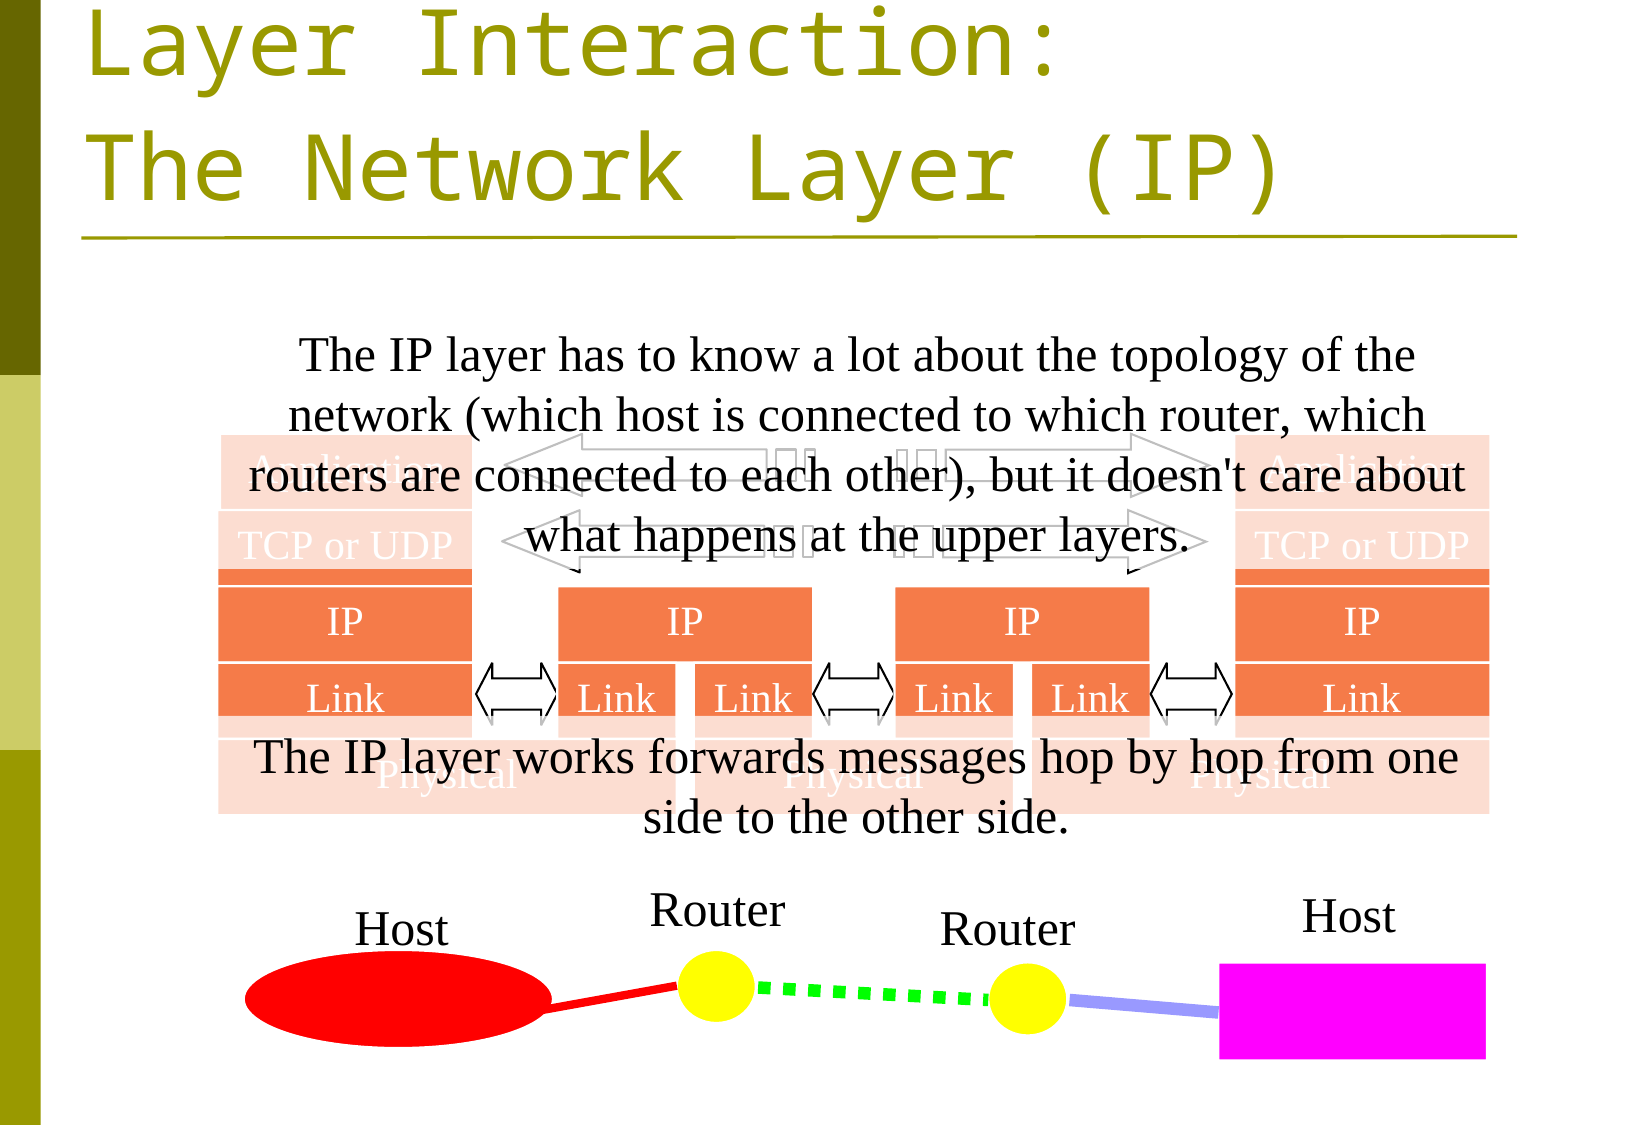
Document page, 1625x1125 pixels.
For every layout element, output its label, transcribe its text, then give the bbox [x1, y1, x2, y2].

text_box IP [1328, 586, 1396, 652]
title Layer Interaction: The Network Layer (IP) [67, 0, 1449, 235]
text_box IP [988, 586, 1056, 652]
text_box IP [651, 586, 719, 652]
text_box [894, 586, 1151, 715]
text_box Link [1307, 662, 1417, 715]
text_box Link [562, 662, 671, 715]
text_box Router [634, 869, 801, 945]
text_box Host [1286, 874, 1412, 951]
text_box Link [699, 662, 808, 715]
text_box Host [339, 887, 464, 963]
text_box IP [311, 586, 379, 652]
text_box TCP or UDP [1239, 569, 1486, 576]
text_box Link [291, 662, 400, 715]
text_box [557, 586, 814, 715]
text_box Link [899, 662, 1009, 715]
text_box [677, 950, 756, 1023]
text_box The IP layer works forwards messages hop by hop from one side to the other side. [206, 715, 1507, 852]
text_box TCP or UDP [222, 569, 469, 576]
text_box [217, 569, 474, 715]
text_box The IP layer has to know a lot about the topology of the network (which host is connected to which router, which routers are connected to each other), but it doesn't care about what happens at the upper layers. [206, 313, 1509, 569]
text_box [988, 963, 1068, 1036]
text_box [1234, 569, 1491, 715]
text_box Link [1035, 662, 1145, 715]
text_box Router [924, 887, 1091, 963]
text_box [243, 953, 553, 1048]
text_box [1218, 962, 1488, 1061]
